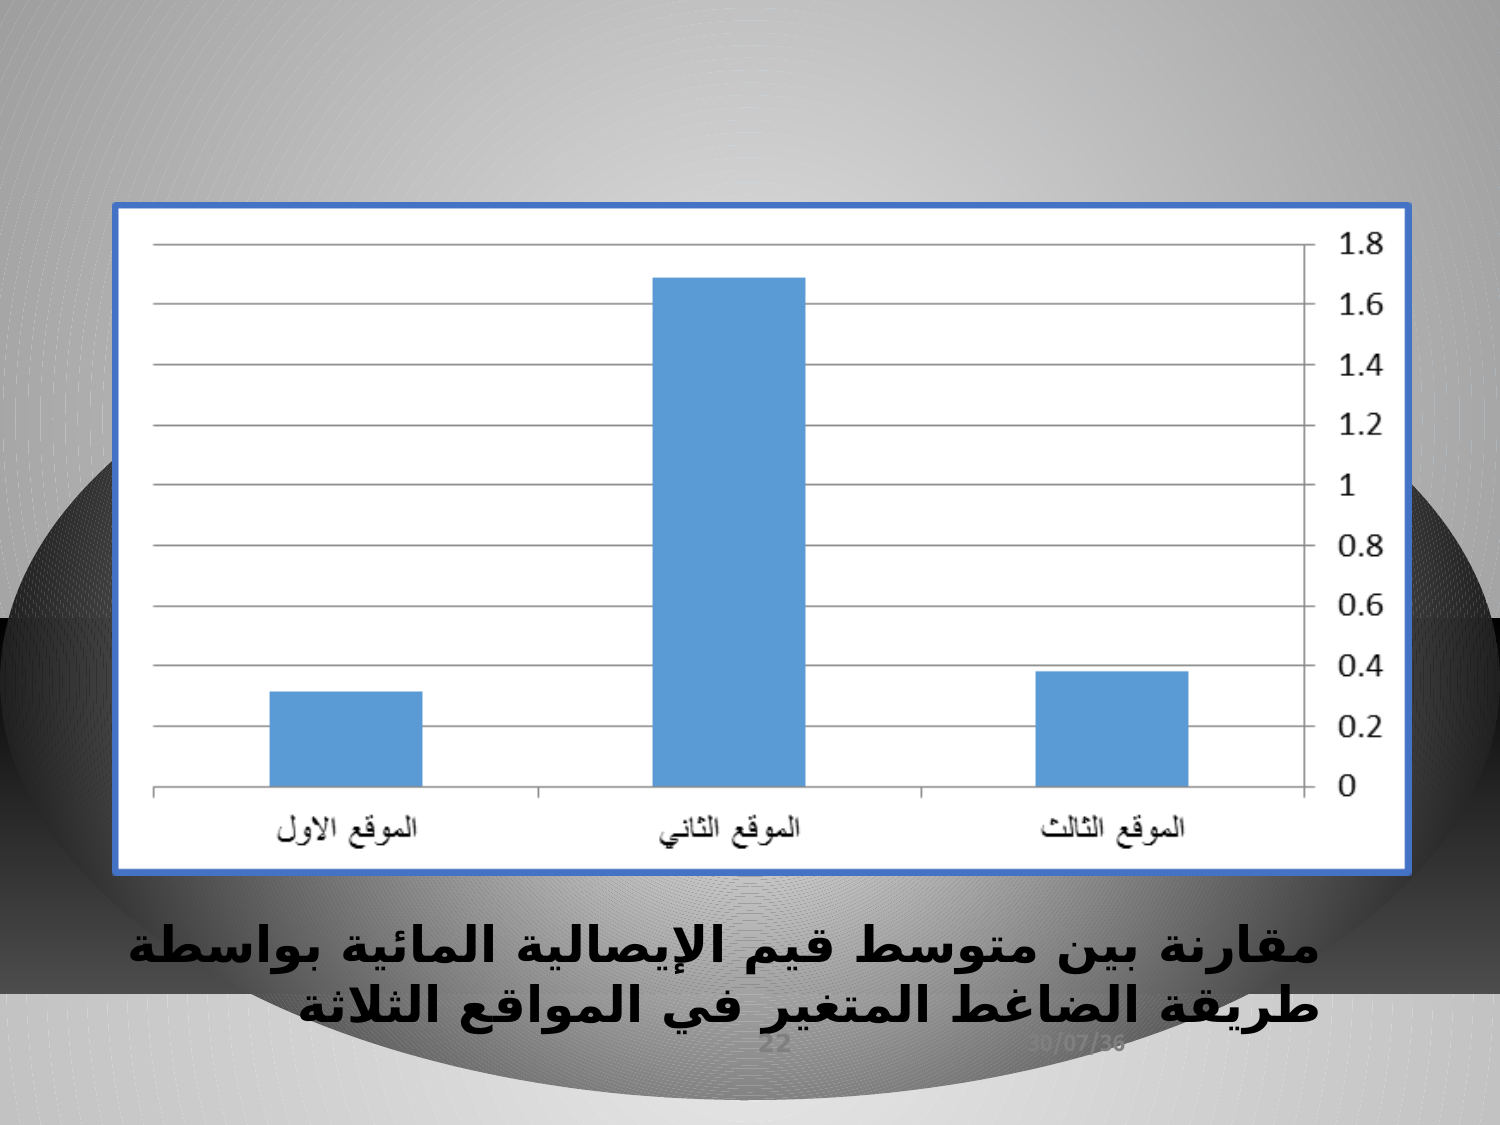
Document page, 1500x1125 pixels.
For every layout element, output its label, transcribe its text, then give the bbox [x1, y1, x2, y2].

text_box 30/07/36 [1012, 1012, 1426, 1073]
text_box [624, 1012, 925, 1073]
picture [112, 202, 1412, 876]
text_box مقارنة بين متوسط قيم الإيصالية المائية بواسطة طريقة الضاغط المتغير في المواقع الثلاثة [112, 905, 1352, 1041]
